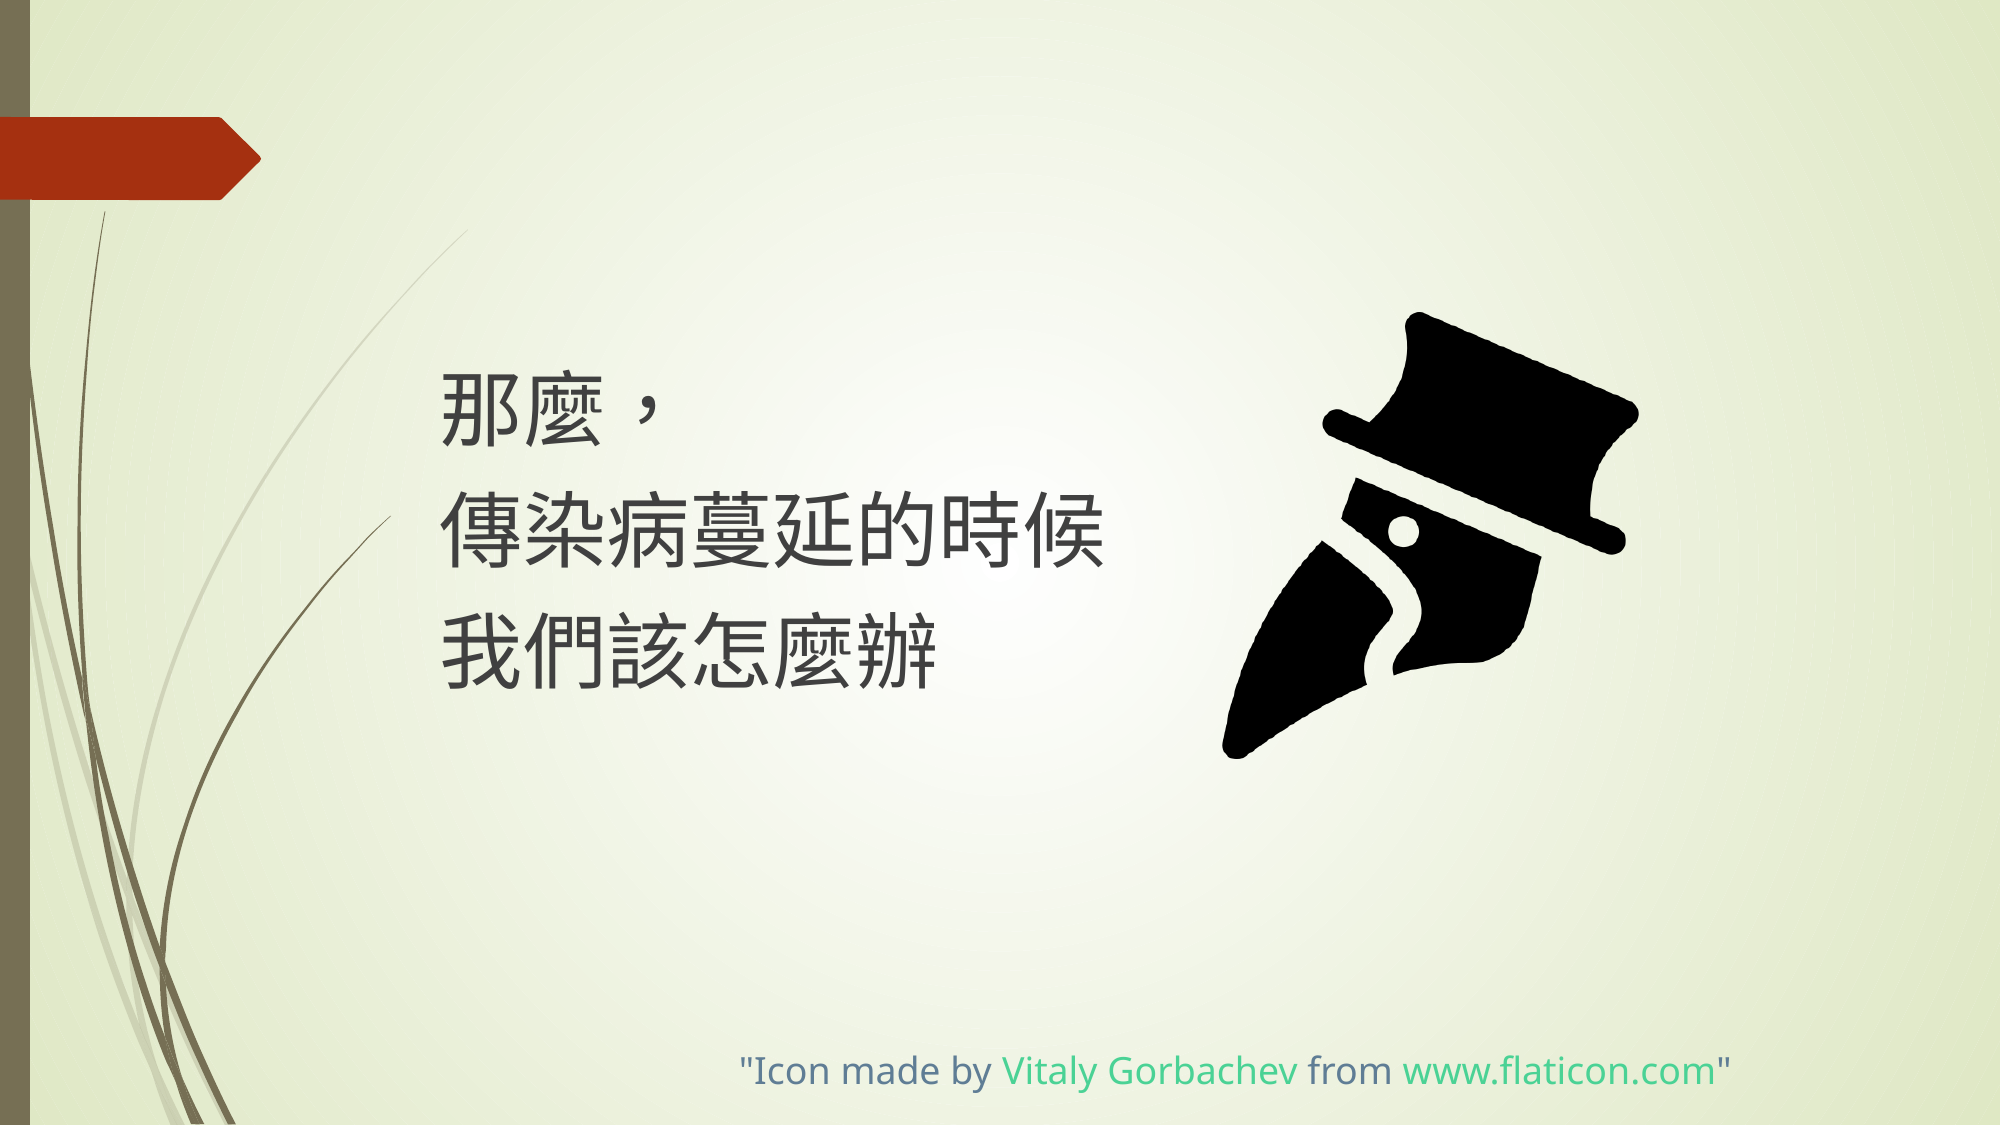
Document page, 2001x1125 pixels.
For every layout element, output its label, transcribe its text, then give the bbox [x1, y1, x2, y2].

text_box "Icon made by Vitaly Gorbachev from www.flaticon.com" [724, 1039, 1747, 1105]
picture [1207, 312, 1653, 759]
list 那麼， 傳染病蔓延的時候 我們該怎麼辦 [424, 350, 1888, 970]
